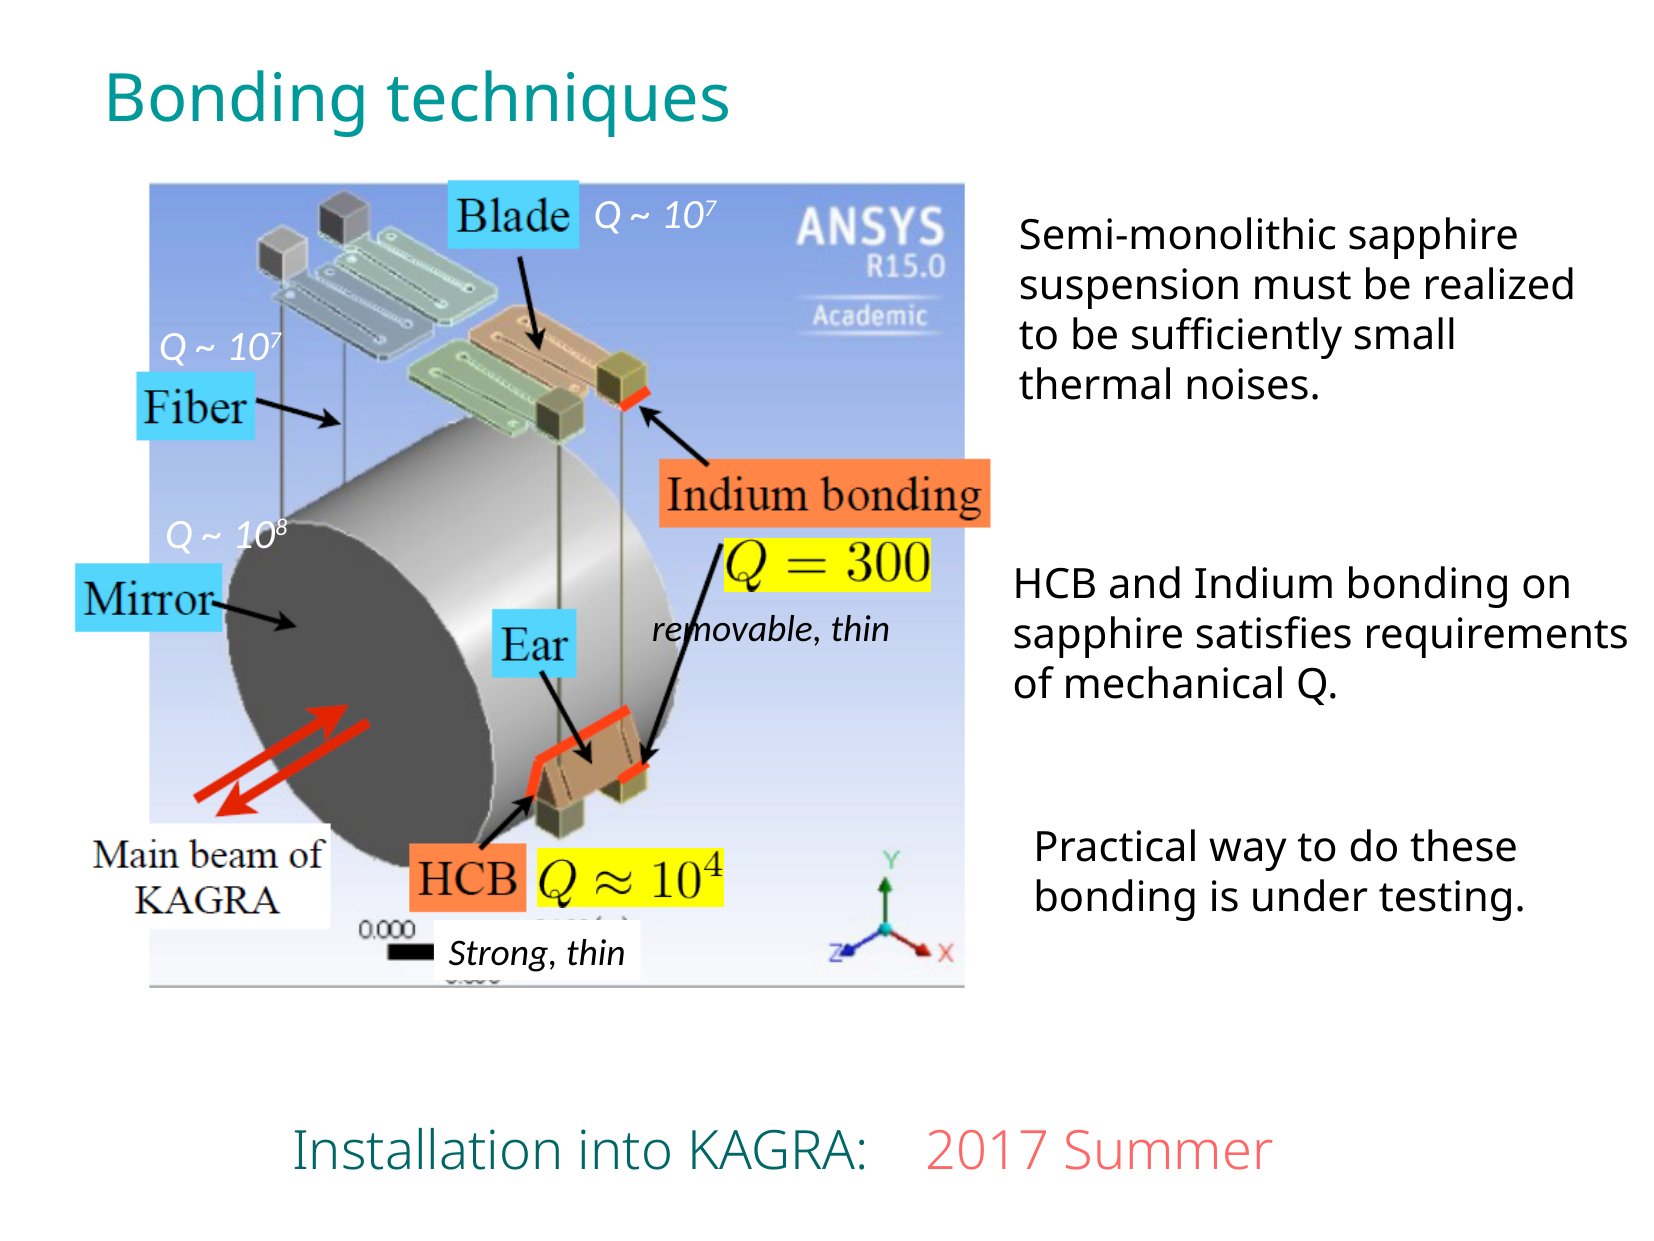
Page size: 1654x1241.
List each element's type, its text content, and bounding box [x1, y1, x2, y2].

text_box HCB and Indium bonding on sapphire satisfies requirements of mechanical Q. [997, 549, 1645, 715]
text_box removable, thin [637, 596, 906, 657]
text_box Q ~ 107 [144, 311, 297, 377]
text_box Semi-monolithic sapphire suspension must be realized to be sufficiently small thermal noises. [1004, 200, 1592, 416]
text_box Strong, thin [433, 920, 641, 980]
text_box Practical way to do these bonding is under testing. [1018, 812, 1542, 928]
text_box Bonding techniques [89, 47, 748, 142]
picture [61, 149, 995, 1028]
text_box Q ~ 107 [578, 179, 731, 245]
text_box Installation into KAGRA: 2017 Summer [277, 1104, 1404, 1187]
text_box Q ~ 108 [150, 499, 303, 564]
